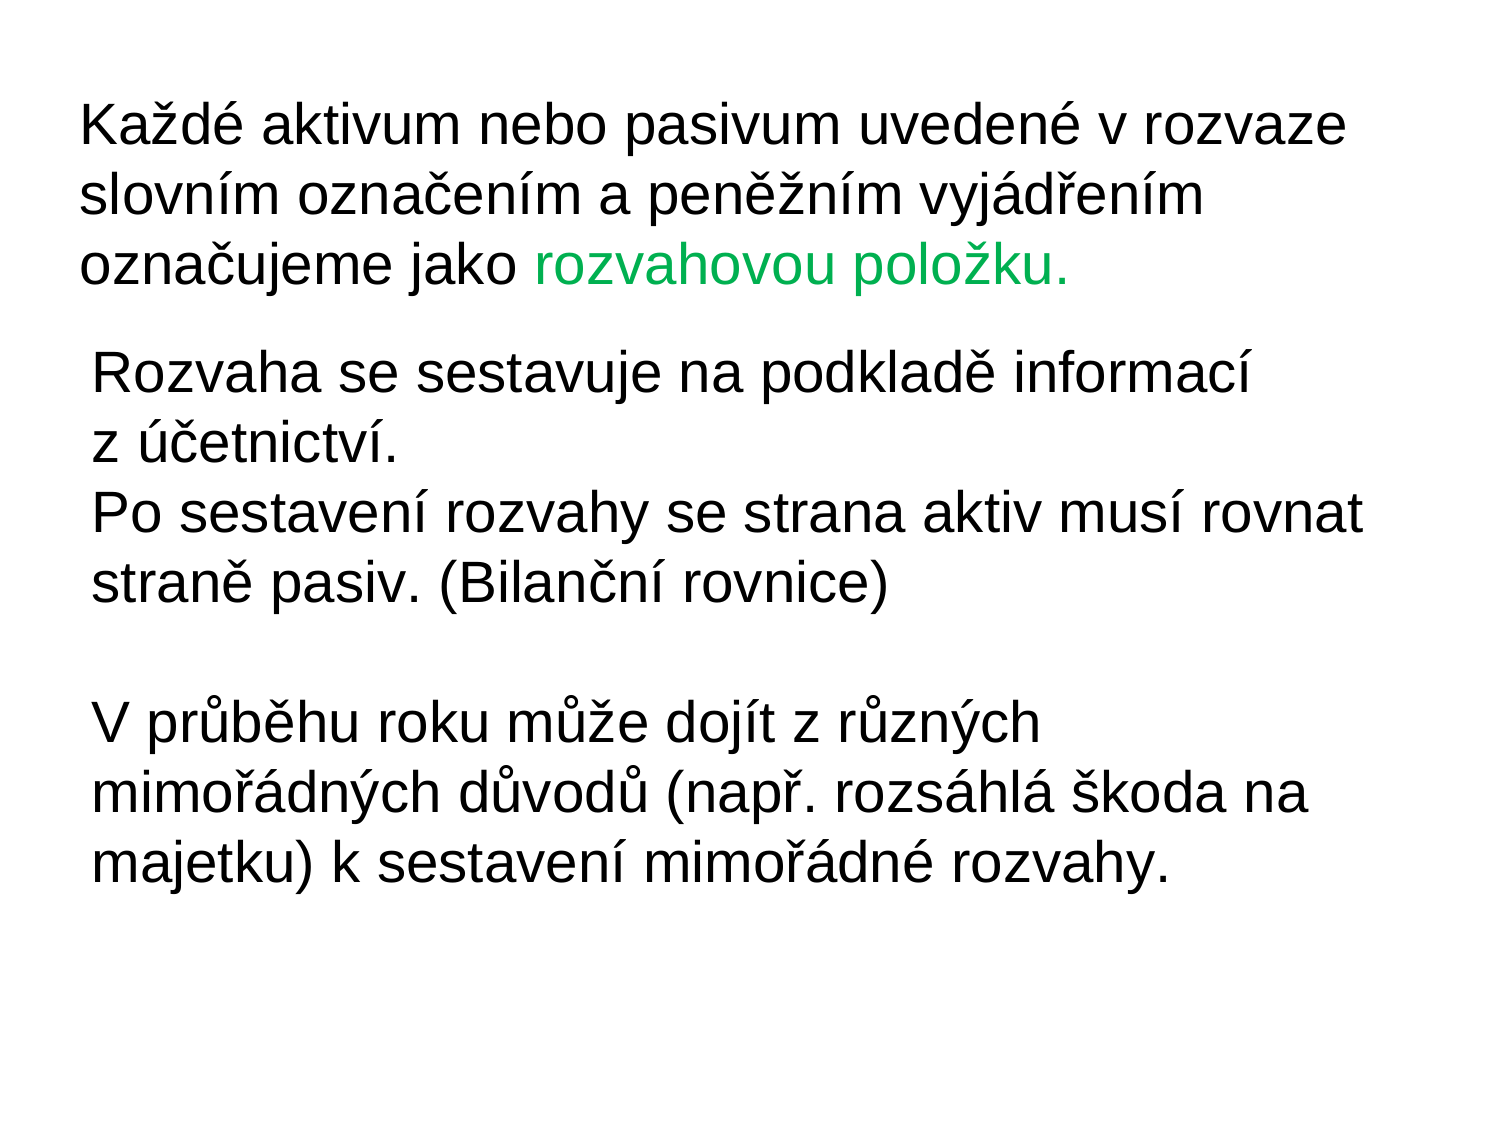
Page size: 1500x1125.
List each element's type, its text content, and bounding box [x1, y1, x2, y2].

text_box Rozvaha se sestavuje na podkladě informací z účetnictví. Po sestavení rozvahy se strana aktiv musí rovnat straně pasiv. (Bilanční rovnice) V průběhu roku může dojít z různých mimořádných důvodů (např. rozsáhlá škoda na majetku) k sestavení mimořádné rozvahy. [76, 326, 1424, 902]
text_box Každé aktivum nebo pasivum uvedené v rozvaze slovním označením a peněžním vyjádřením označujeme jako rozvahovou položku. [65, 78, 1365, 444]
